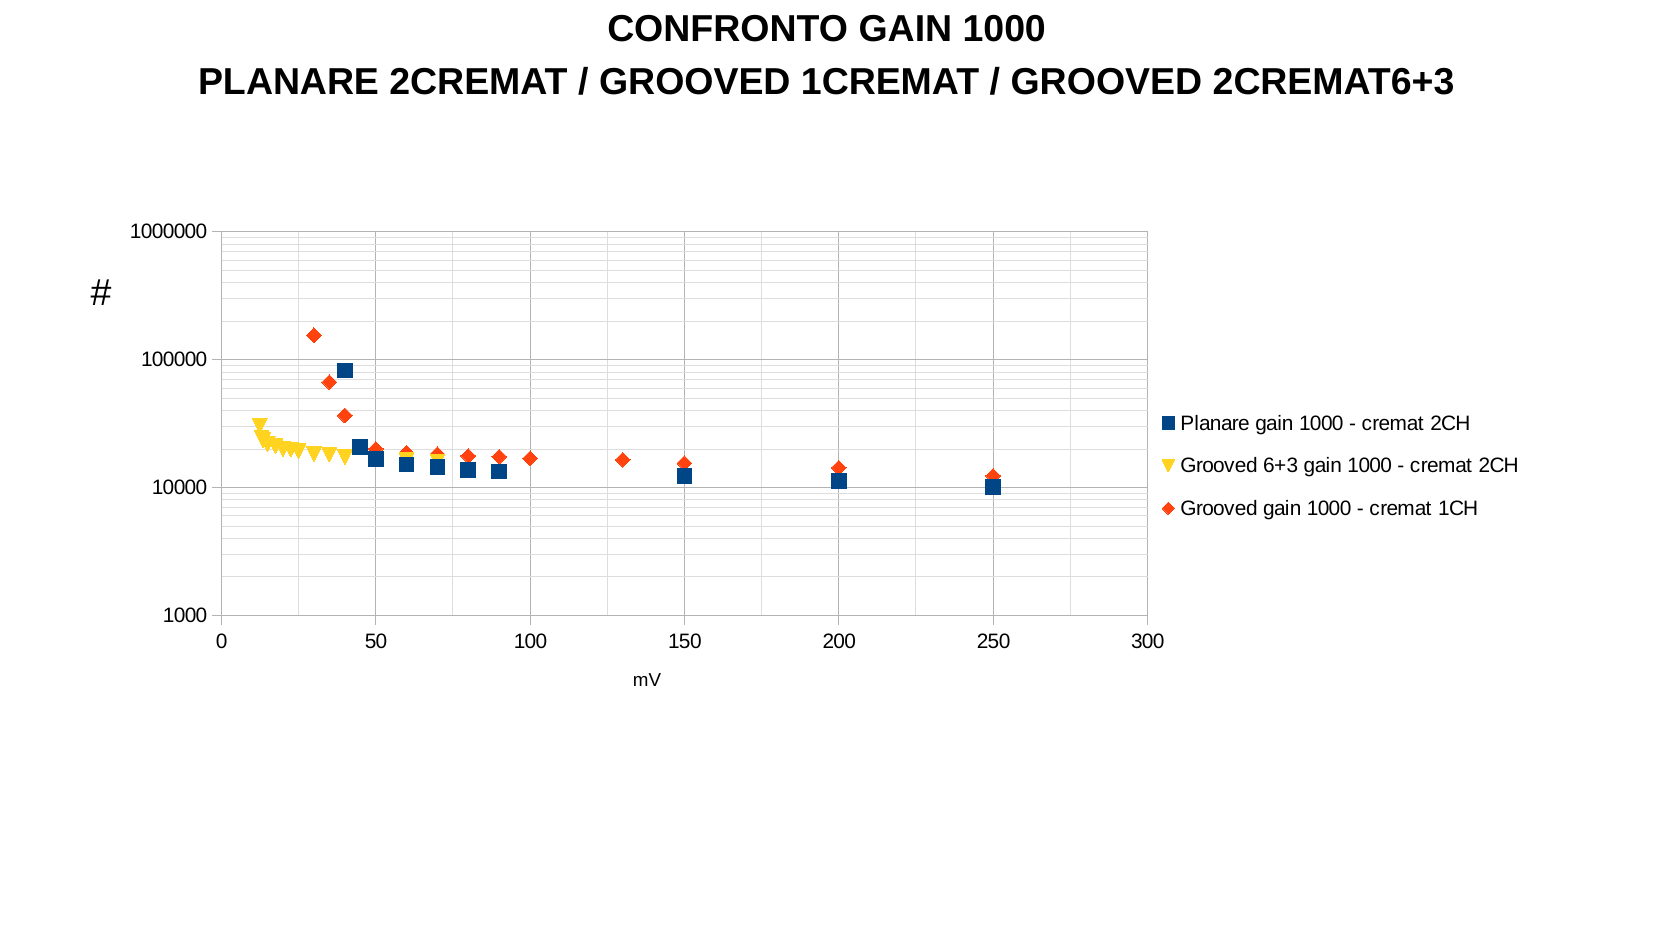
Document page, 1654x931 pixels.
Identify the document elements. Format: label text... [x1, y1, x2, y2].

chart [112, 209, 1546, 722]
text_box CONFRONTO GAIN 1000 [0, 0, 1654, 53]
text_box PLANARE 2CREMAT / GROOVED 1CREMAT / GROOVED 2CREMAT6+3 [0, 53, 1654, 110]
text_box # [75, 264, 112, 321]
